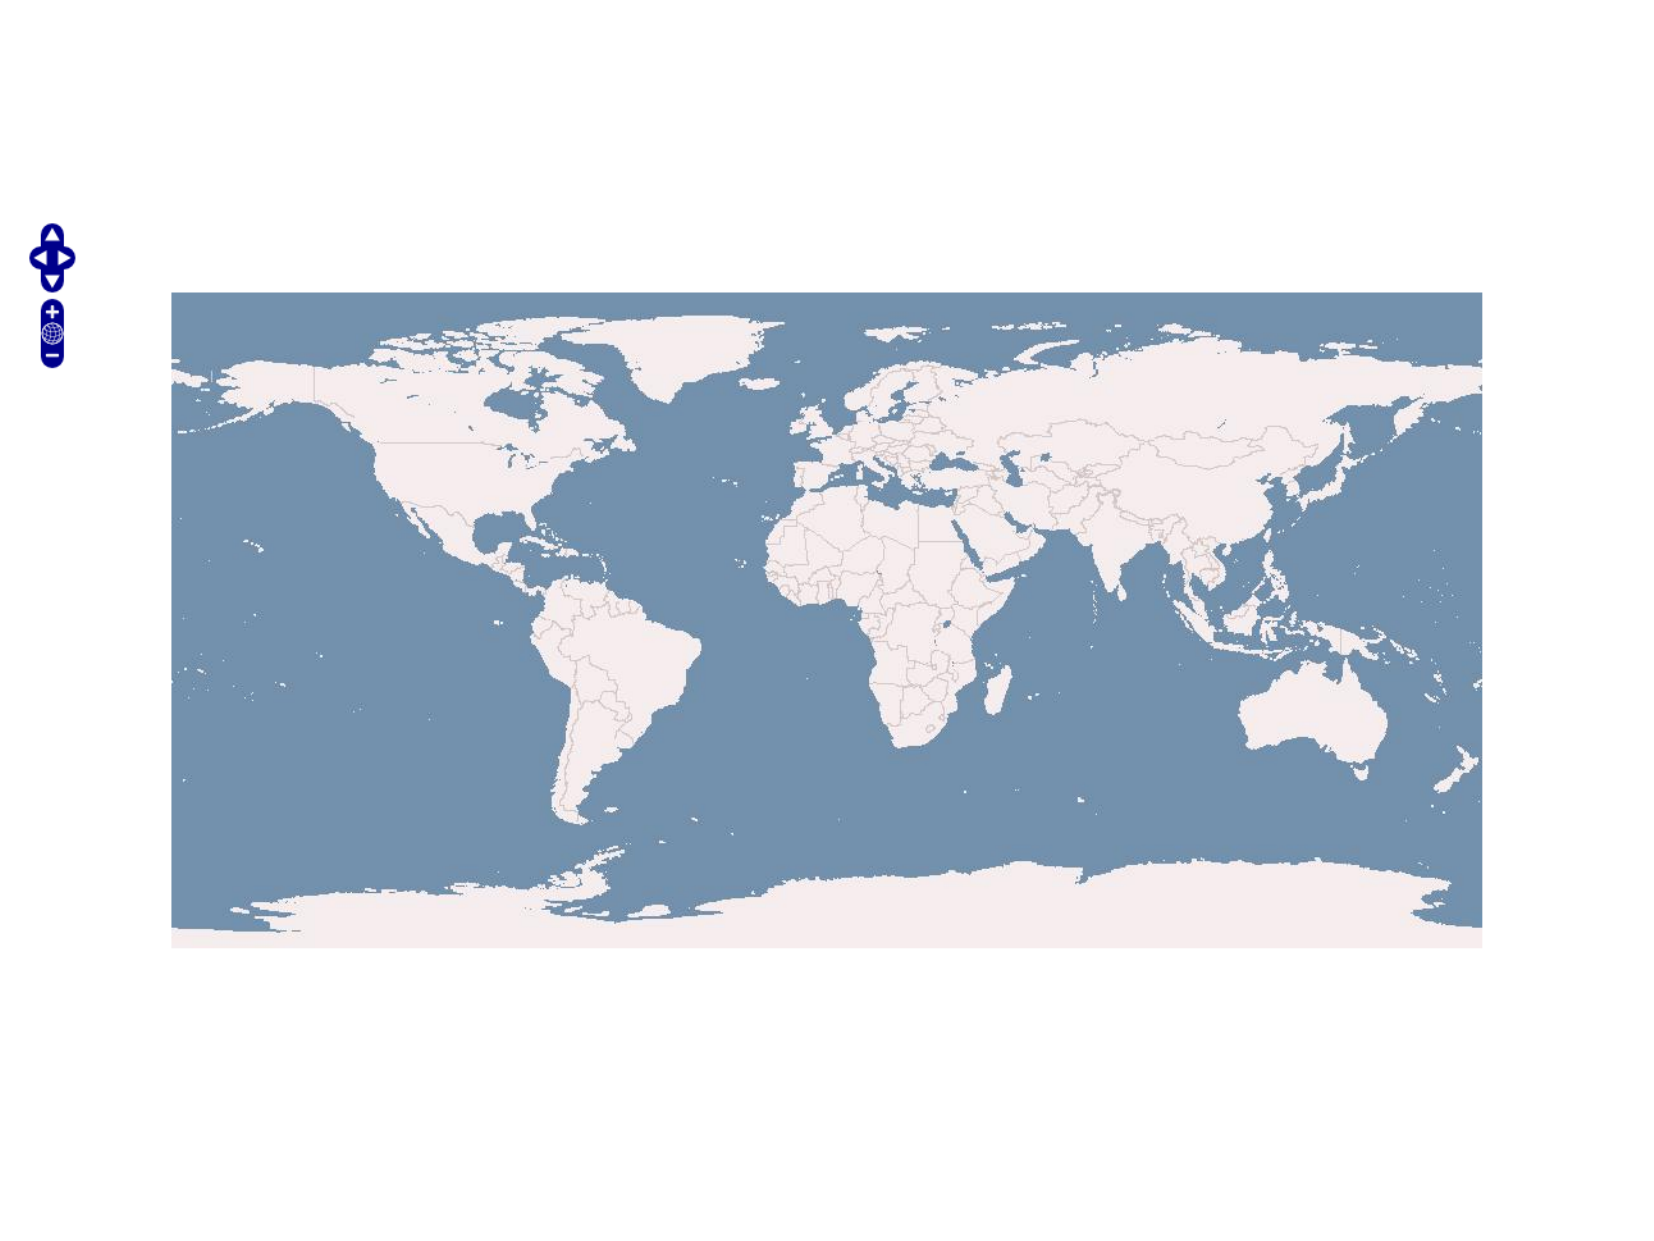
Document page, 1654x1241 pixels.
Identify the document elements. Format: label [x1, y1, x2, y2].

picture [9, 203, 1645, 1038]
